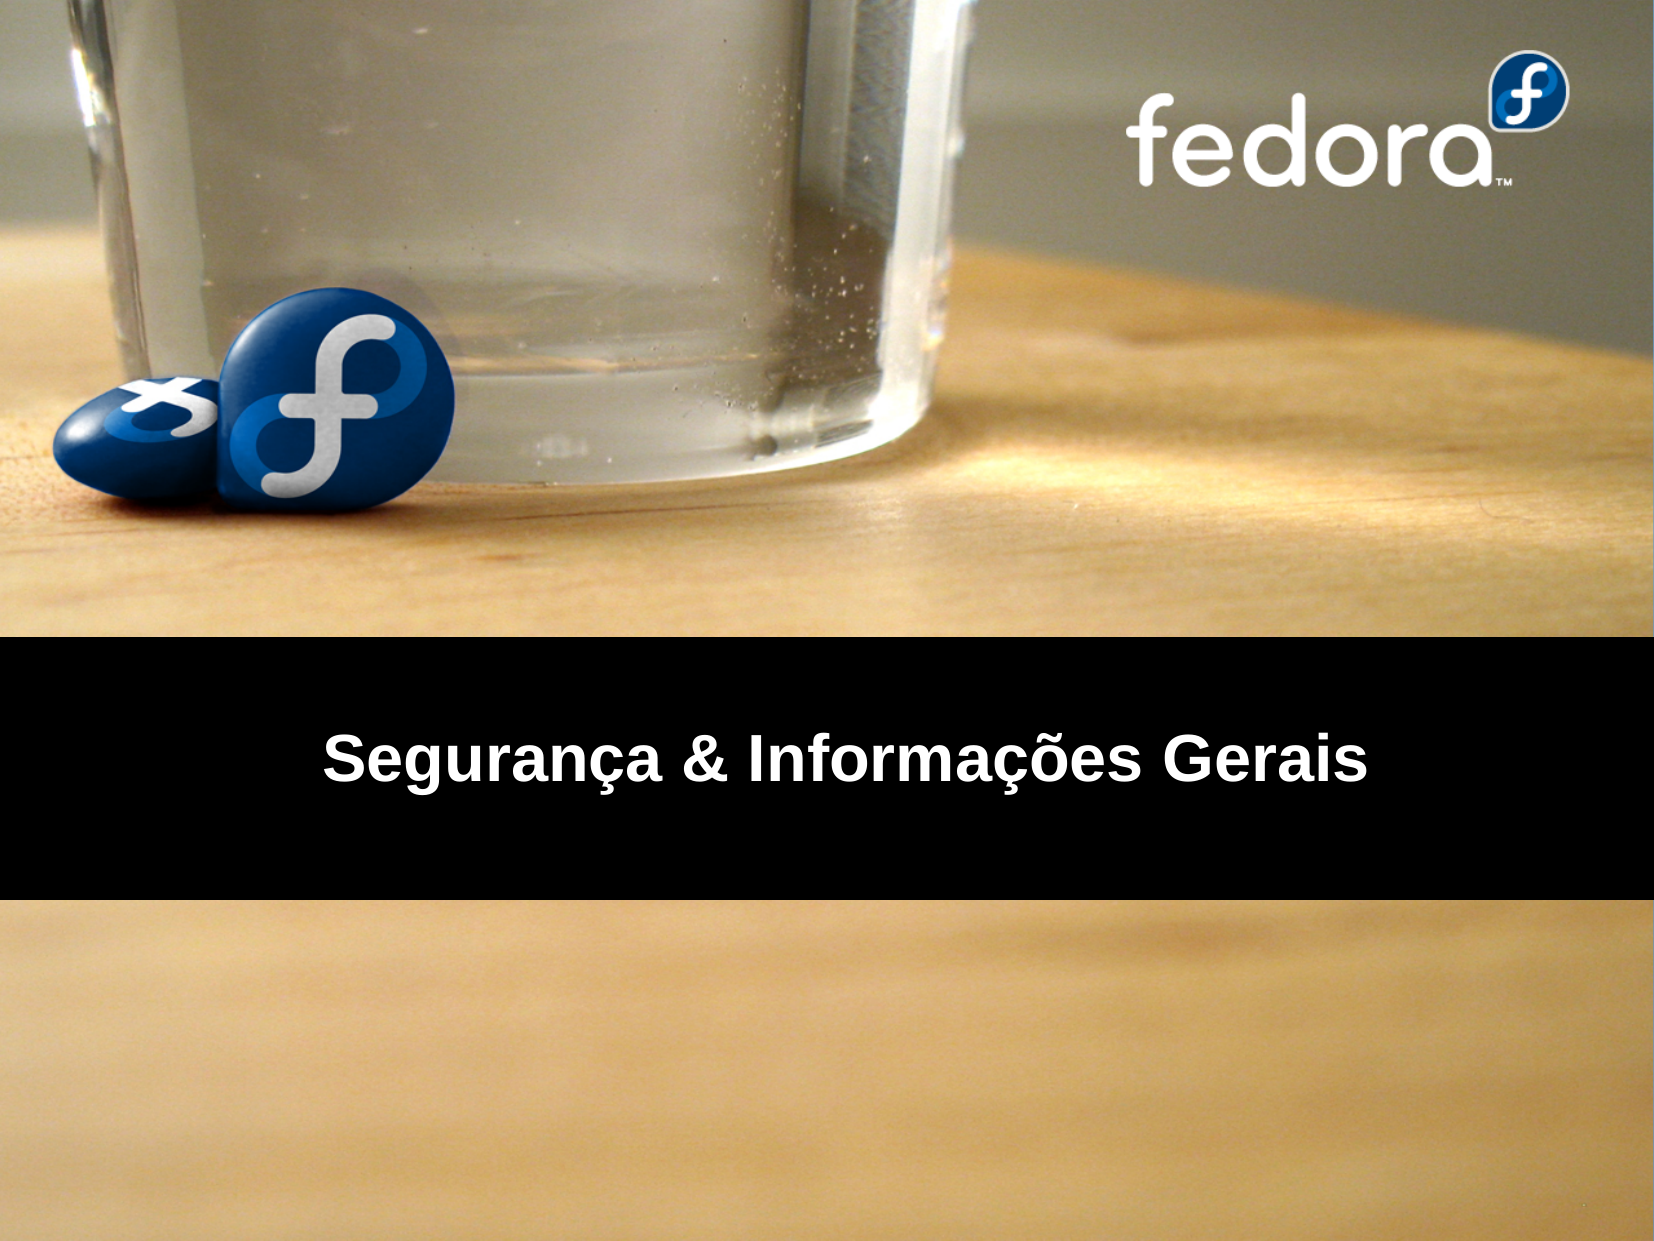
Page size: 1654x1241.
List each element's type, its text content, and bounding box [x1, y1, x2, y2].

text_box [0, 637, 1654, 900]
title Segurança & Informações Gerais [37, 655, 1614, 863]
picture [0, 0, 1654, 637]
picture [0, 900, 1654, 1241]
